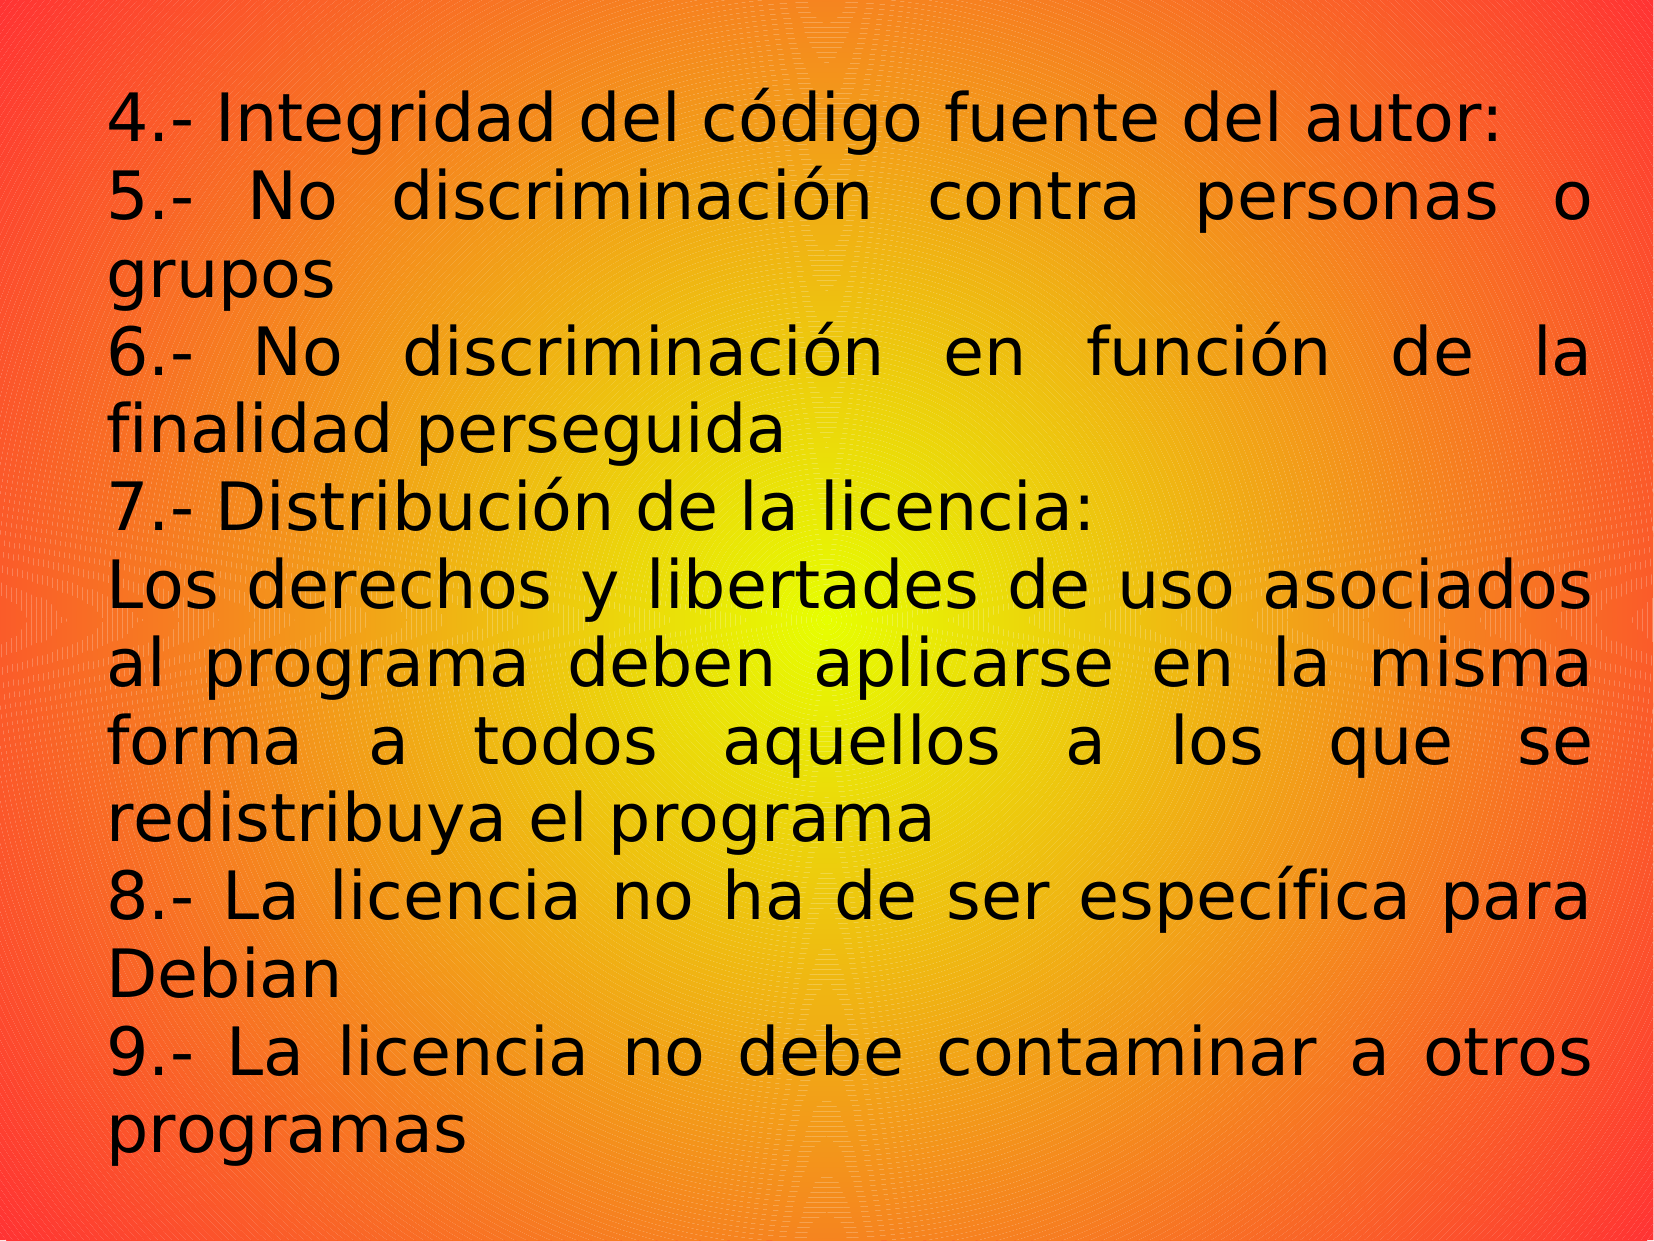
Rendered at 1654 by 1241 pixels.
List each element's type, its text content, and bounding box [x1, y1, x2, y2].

subtitle 4.- Integridad del código fuente del autor: 5.- No discriminación contra personas o grupos 6.- No discriminación en función de la finalidad perseguida 7.- Distribución de la licencia: Los derechos y libertades de uso asociados al programa deben aplicarse en la misma forma a todos aquellos a los que se redistribuya el programa 8.- La licencia no ha de ser específica para Debian 9.- La licencia no debe contaminar a otros programas [106, 2, 1595, 1169]
